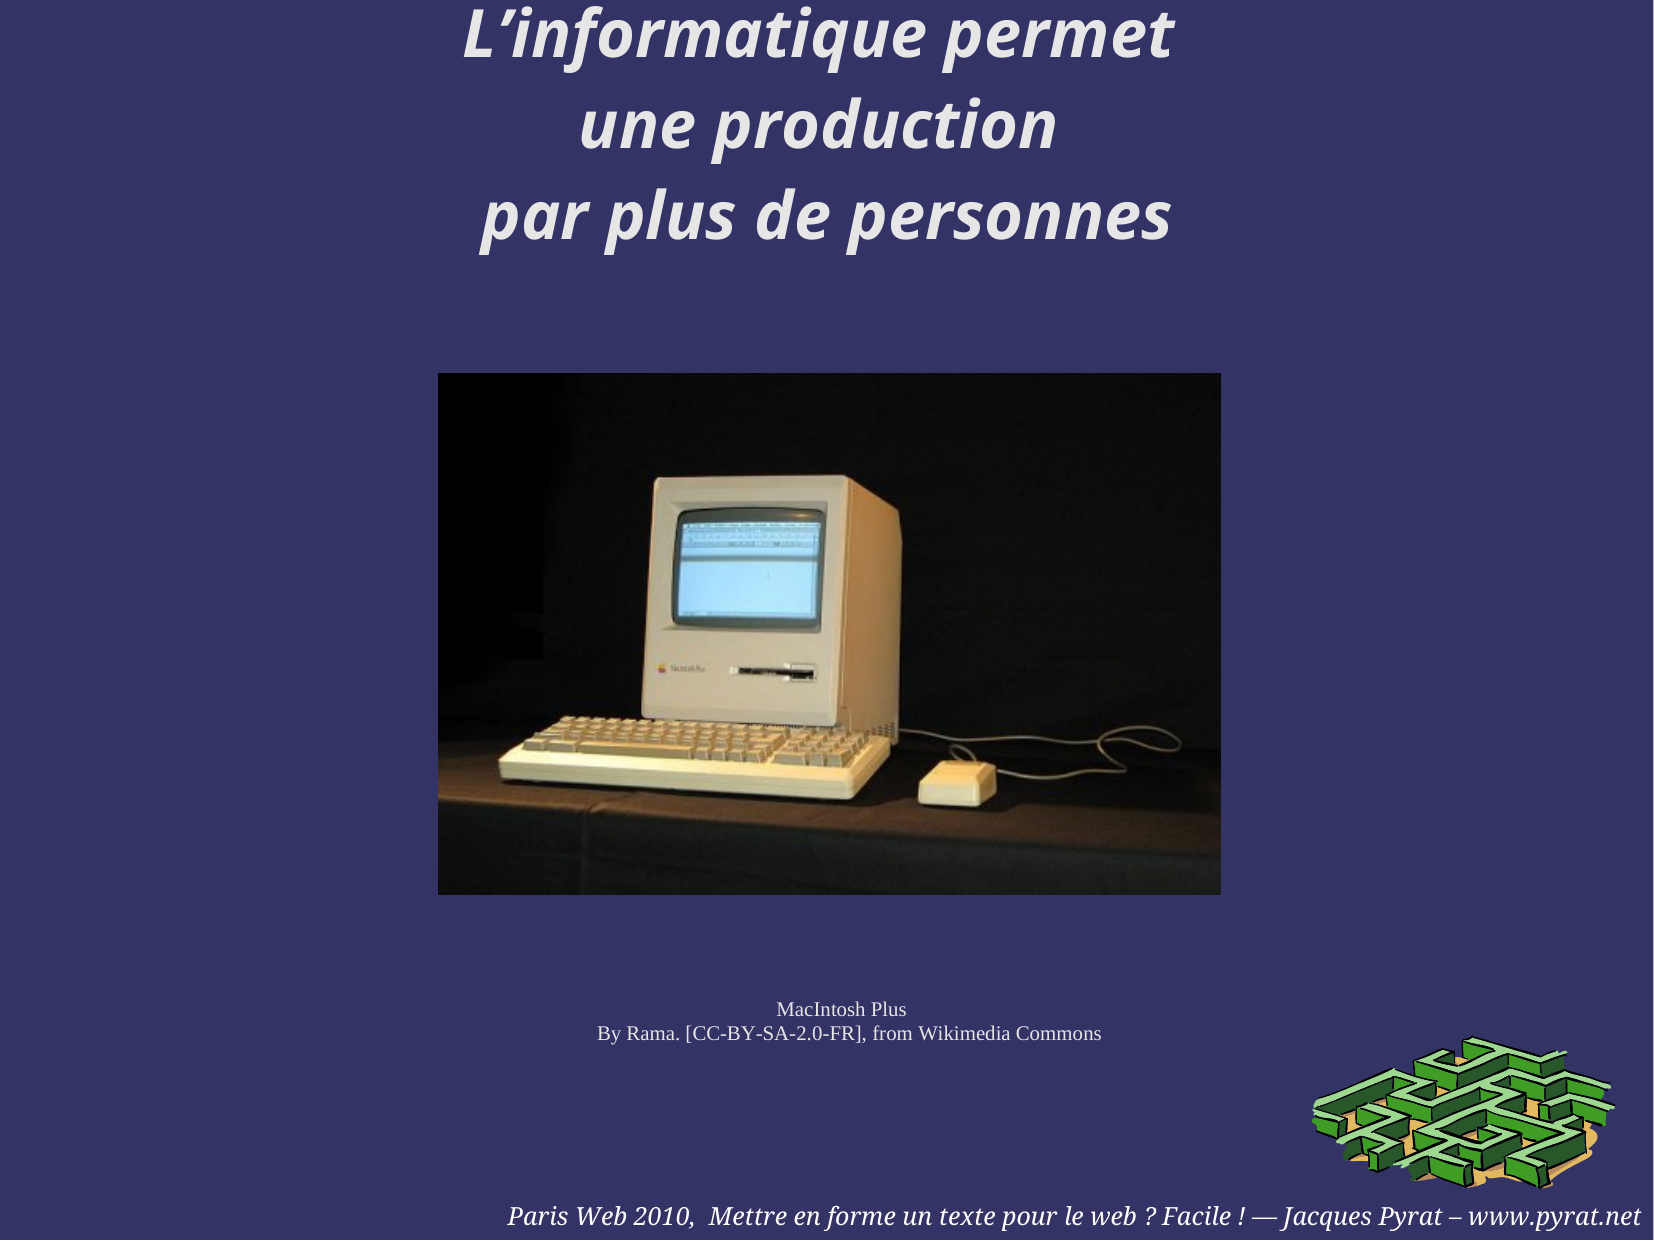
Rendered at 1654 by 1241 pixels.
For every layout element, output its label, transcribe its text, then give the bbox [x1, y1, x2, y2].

title L’informatique permet une production par plus de personnes [121, 1, 1534, 245]
picture [438, 373, 1221, 896]
subtitle MacIntosh Plus By Rama. [CC-BY-SA-2.0-FR], from Wikimedia Commons [442, 891, 1241, 1152]
